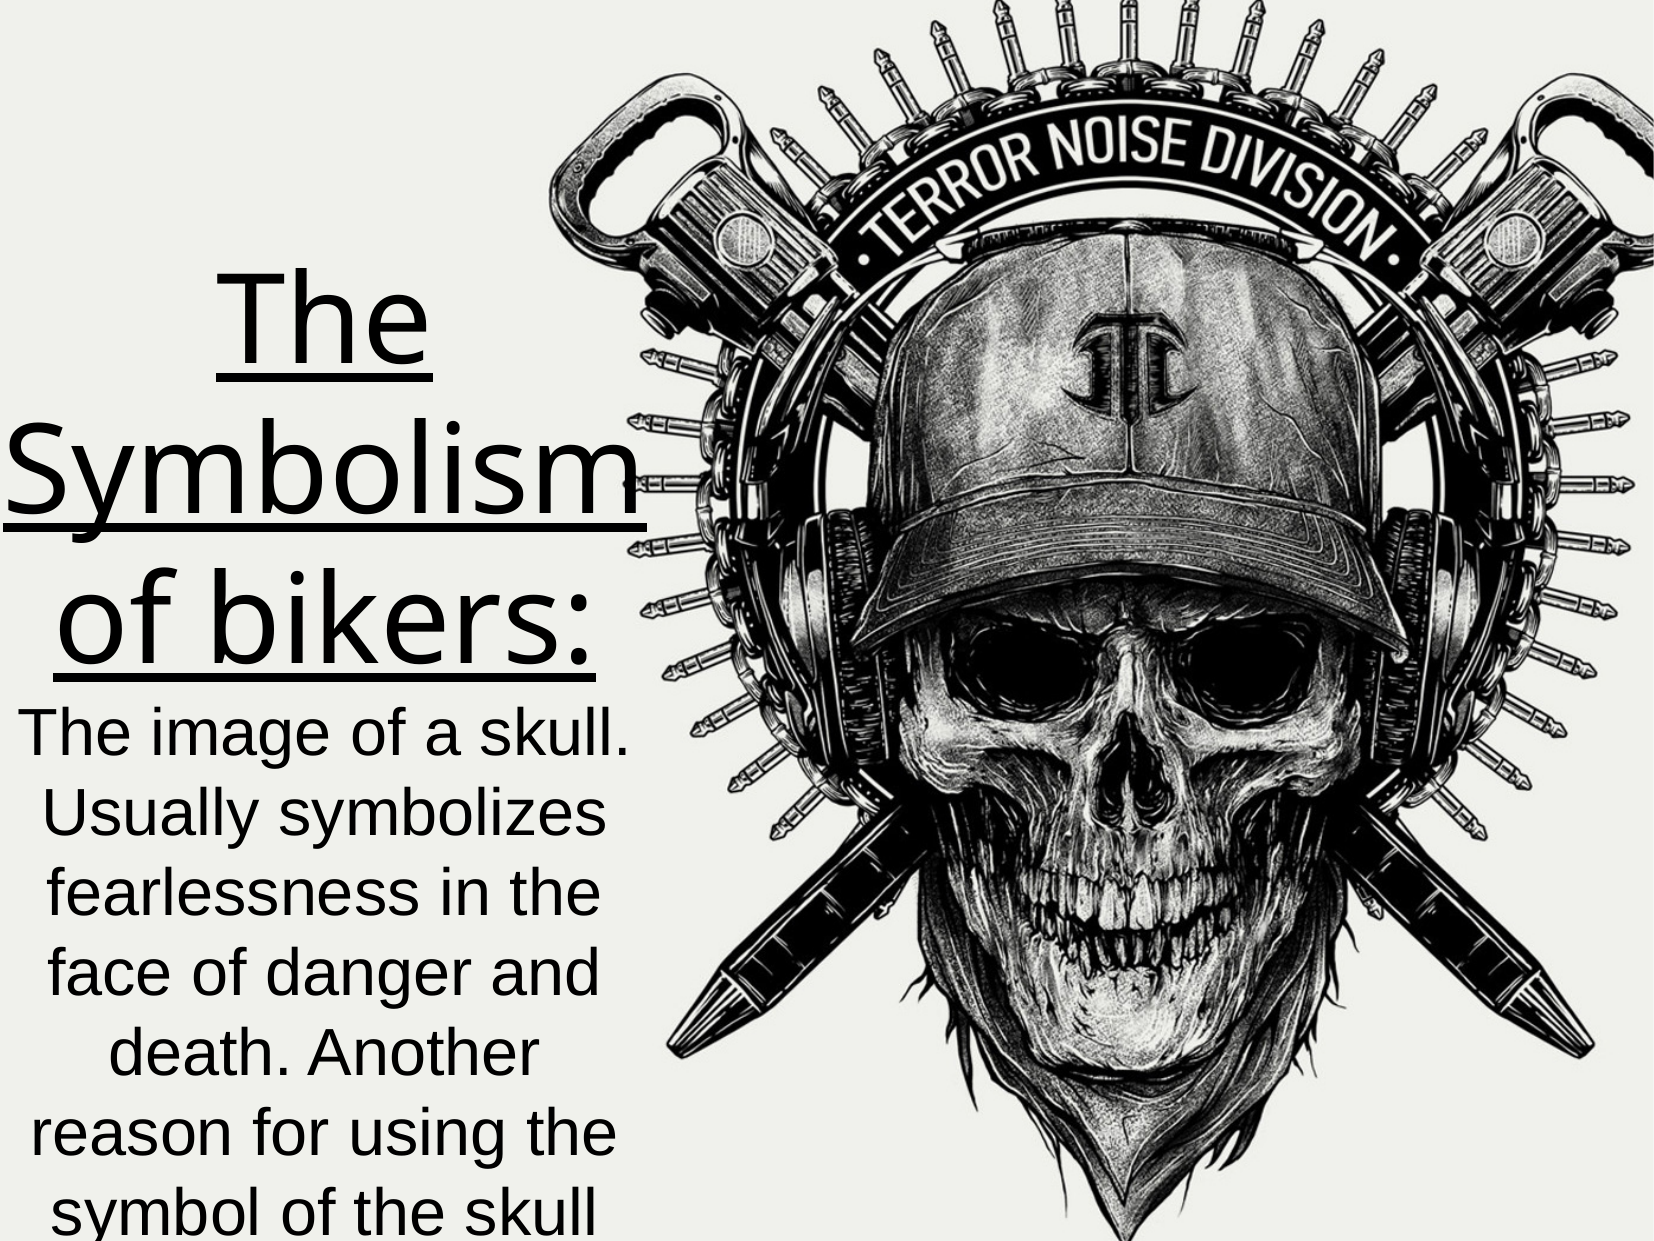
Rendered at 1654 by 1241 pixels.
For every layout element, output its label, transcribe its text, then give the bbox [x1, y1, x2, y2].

picture [0, 0, 1654, 1241]
title The Symbolism of bikers: The image of a skull. Usually symbolizes fearlessness in the face of danger and death. Another reason for using the symbol of the skull biker - protection from death. [0, 238, 650, 1241]
